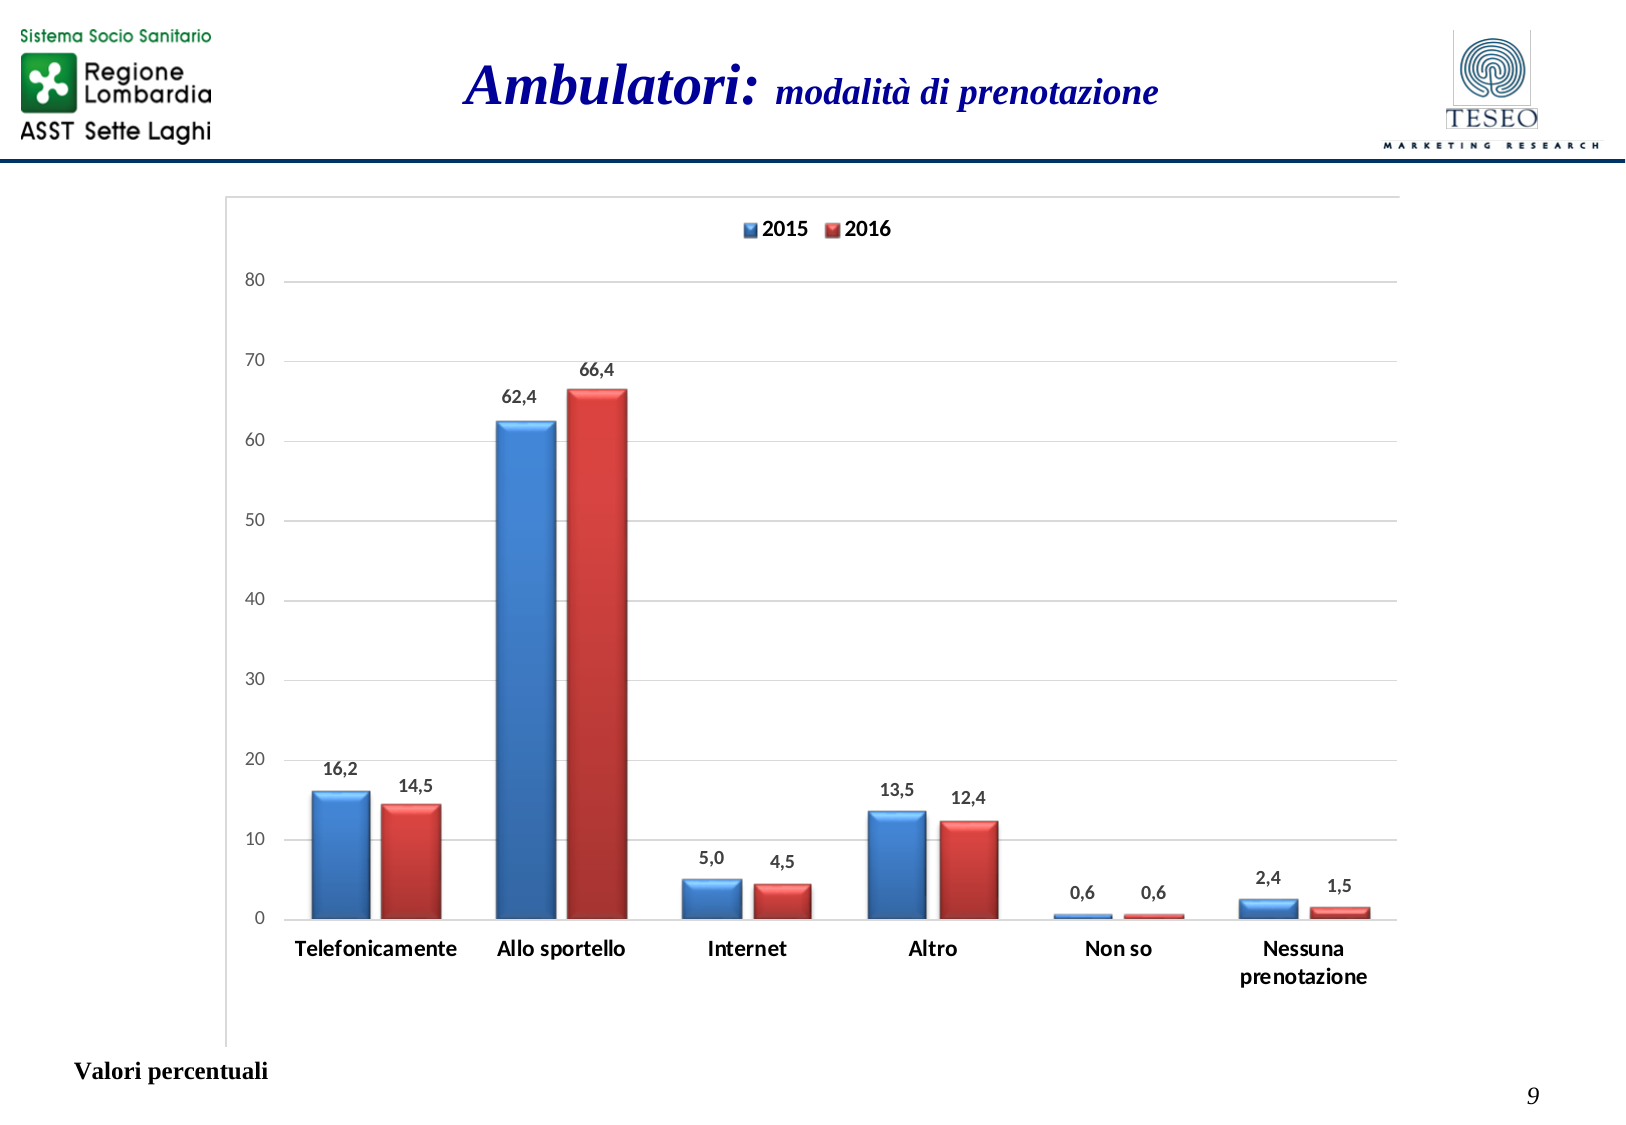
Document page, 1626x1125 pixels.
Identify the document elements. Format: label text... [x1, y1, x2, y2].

picture [21, 26, 211, 148]
text_box Valori percentuali [0, 1039, 343, 1100]
text_box Ambulatori: modalità di prenotazione [196, 18, 1429, 144]
picture [225, 196, 1400, 1047]
picture [1381, 30, 1604, 149]
